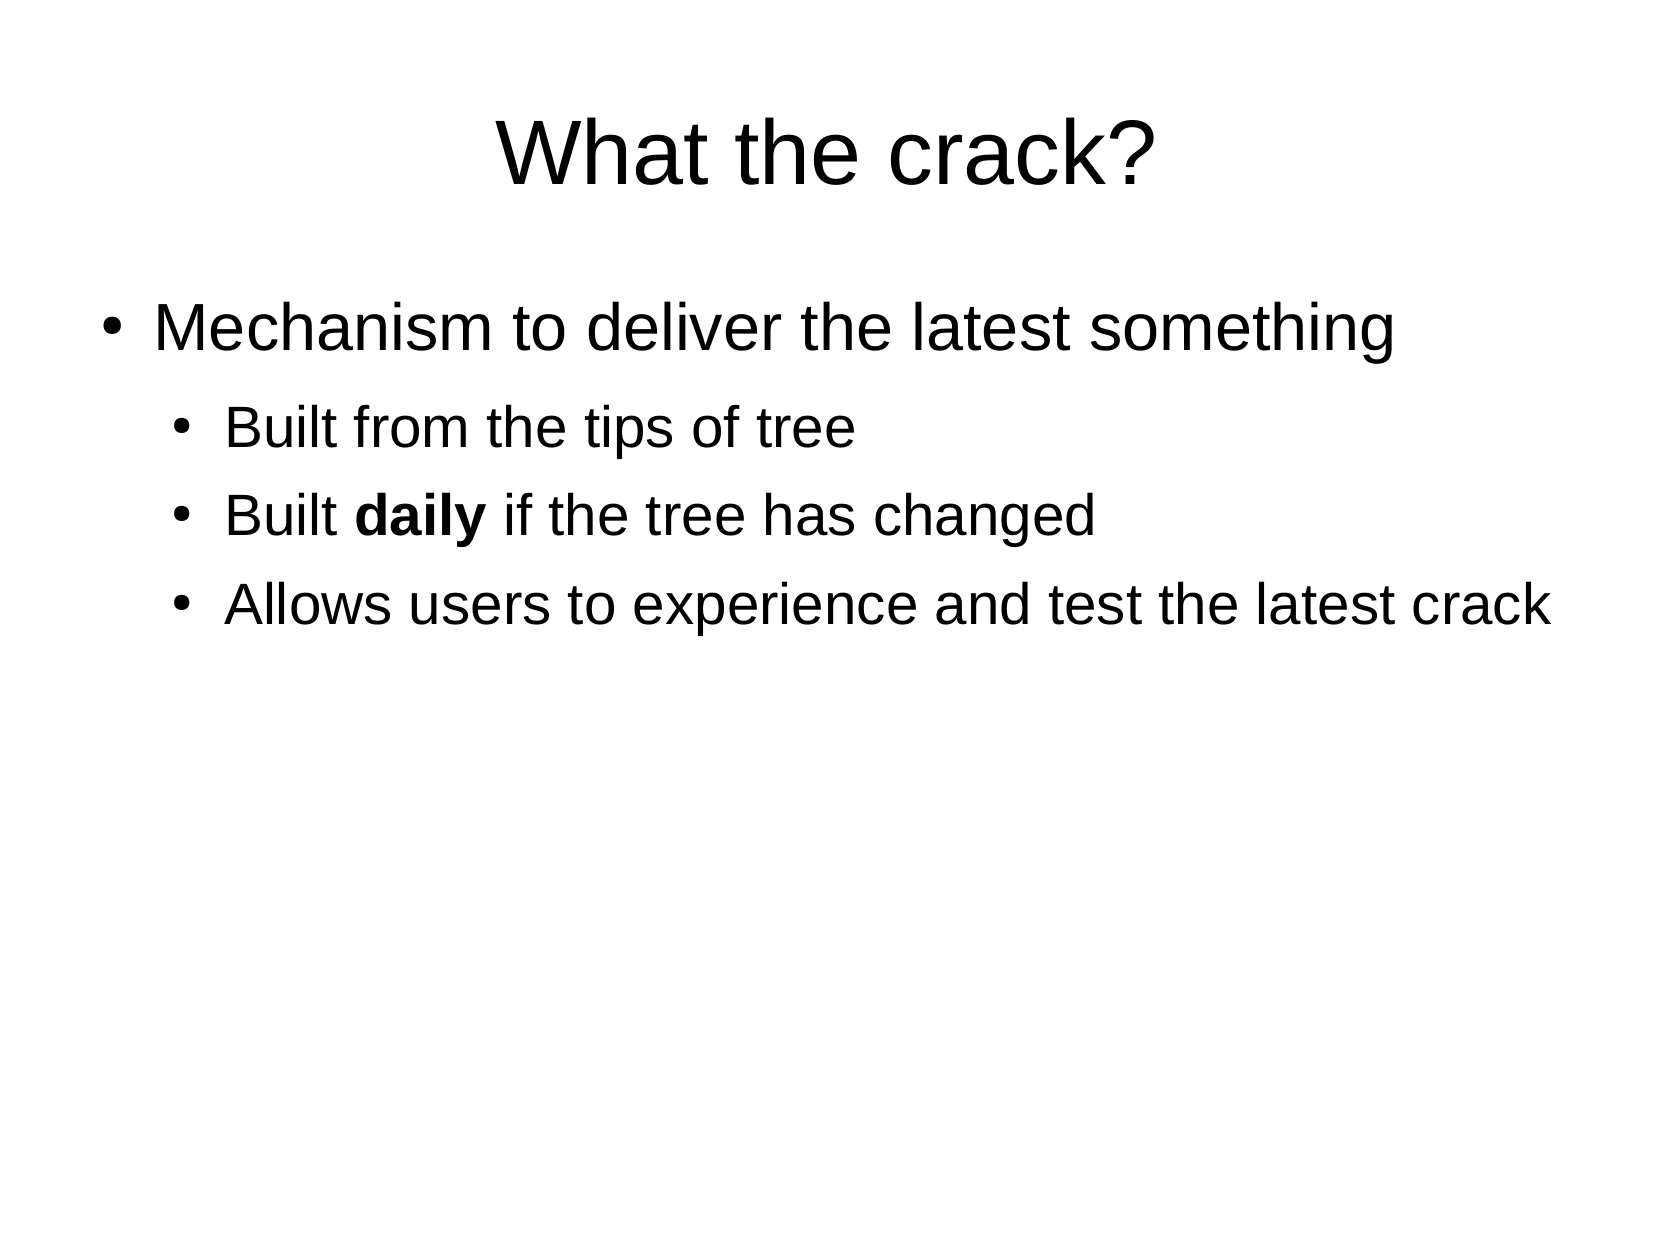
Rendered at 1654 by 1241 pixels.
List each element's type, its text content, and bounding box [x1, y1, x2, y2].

title What the crack? [82, 49, 1571, 257]
list Mechanism to deliver the latest something Built from the tips of tree Built daily if the tree has changed Allows users to experience and test the latest crack [82, 290, 1571, 1109]
